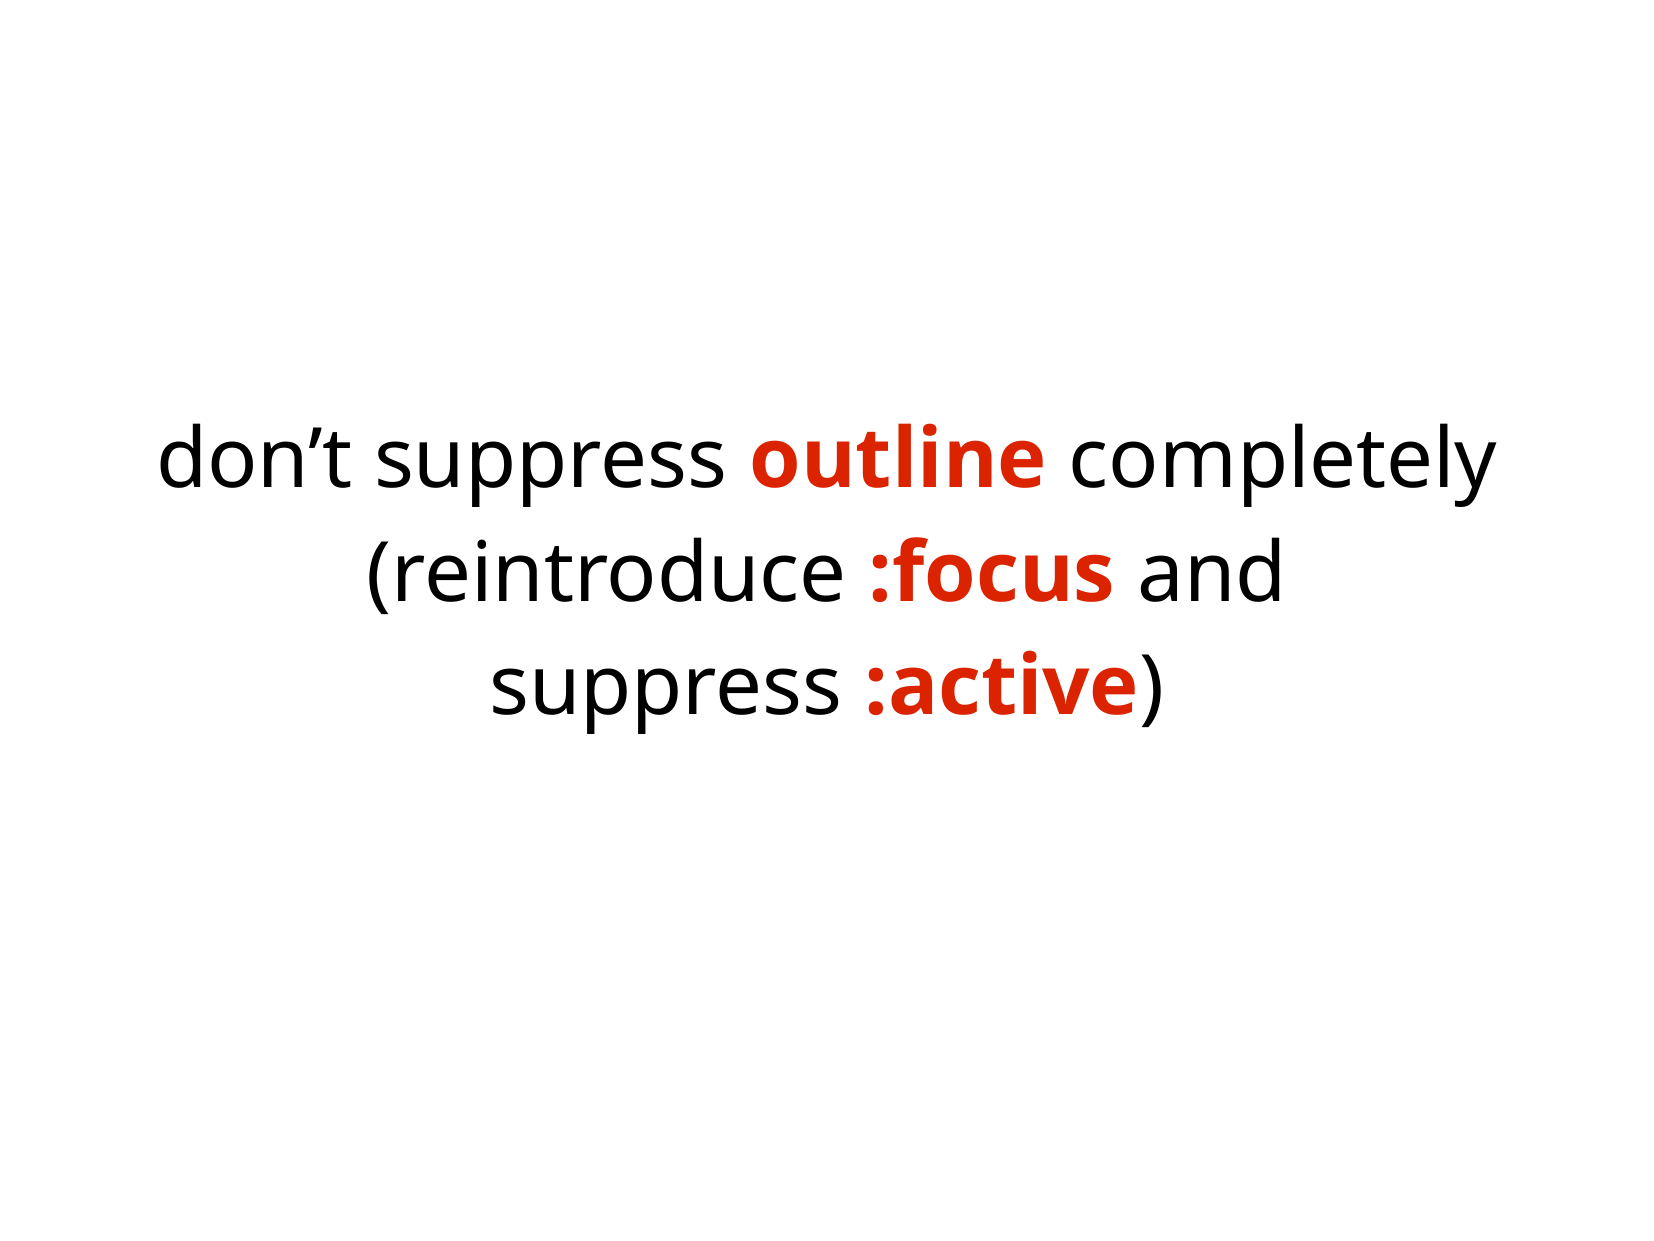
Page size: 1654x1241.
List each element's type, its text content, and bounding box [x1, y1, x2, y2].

subtitle don’t suppress outline completely (reintroduce :focus and suppress :active) [82, 118, 1571, 1021]
